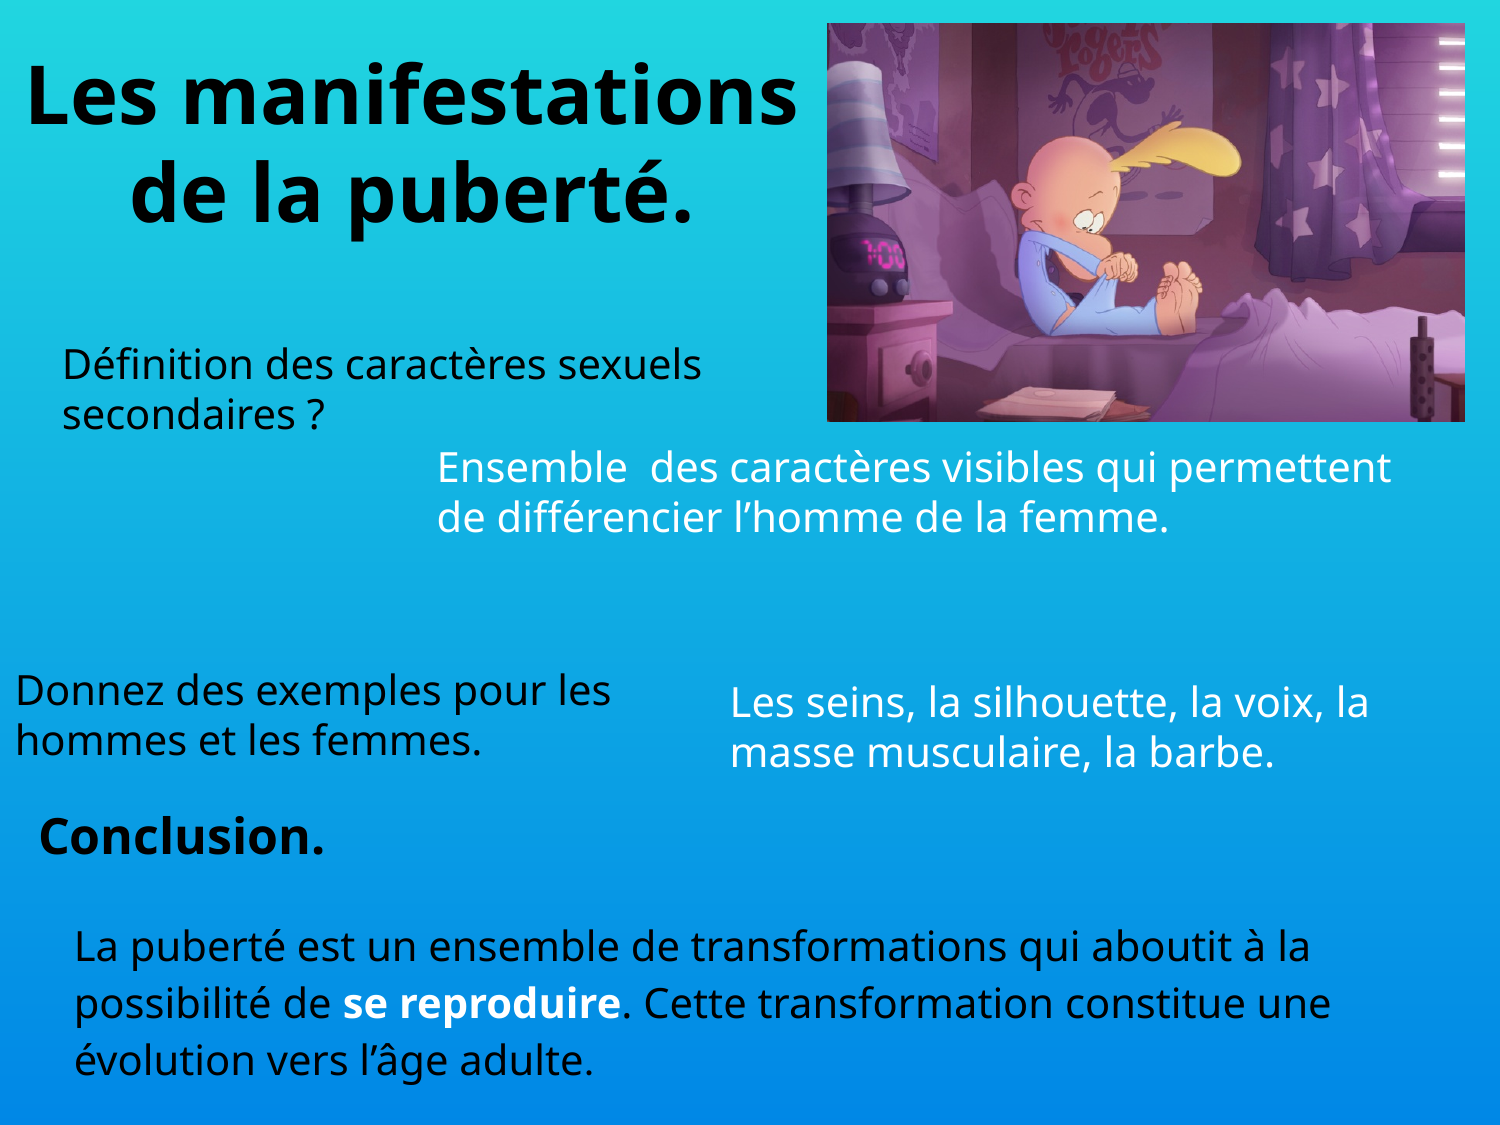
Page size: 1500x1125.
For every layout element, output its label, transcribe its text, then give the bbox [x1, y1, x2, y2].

text_box Définition des caractères sexuels secondaires ? [47, 330, 786, 446]
text_box Donnez des exemples pour les hommes et les femmes. [0, 656, 680, 772]
picture [827, 23, 1465, 422]
text_box La puberté est un ensemble de transformations qui aboutit à la possibilité de se reproduire. Cette transformation constitue une évolution vers l’âge adulte. [59, 909, 1430, 1079]
text_box Les seins, la silhouette, la voix, la masse musculaire, la barbe. [714, 667, 1472, 783]
text_box Ensemble des caractères visibles qui permettent de différencier l’homme de la femme. [421, 433, 1454, 549]
title Les manifestations de la puberté. [0, 0, 825, 282]
text_box Conclusion. [23, 796, 411, 872]
